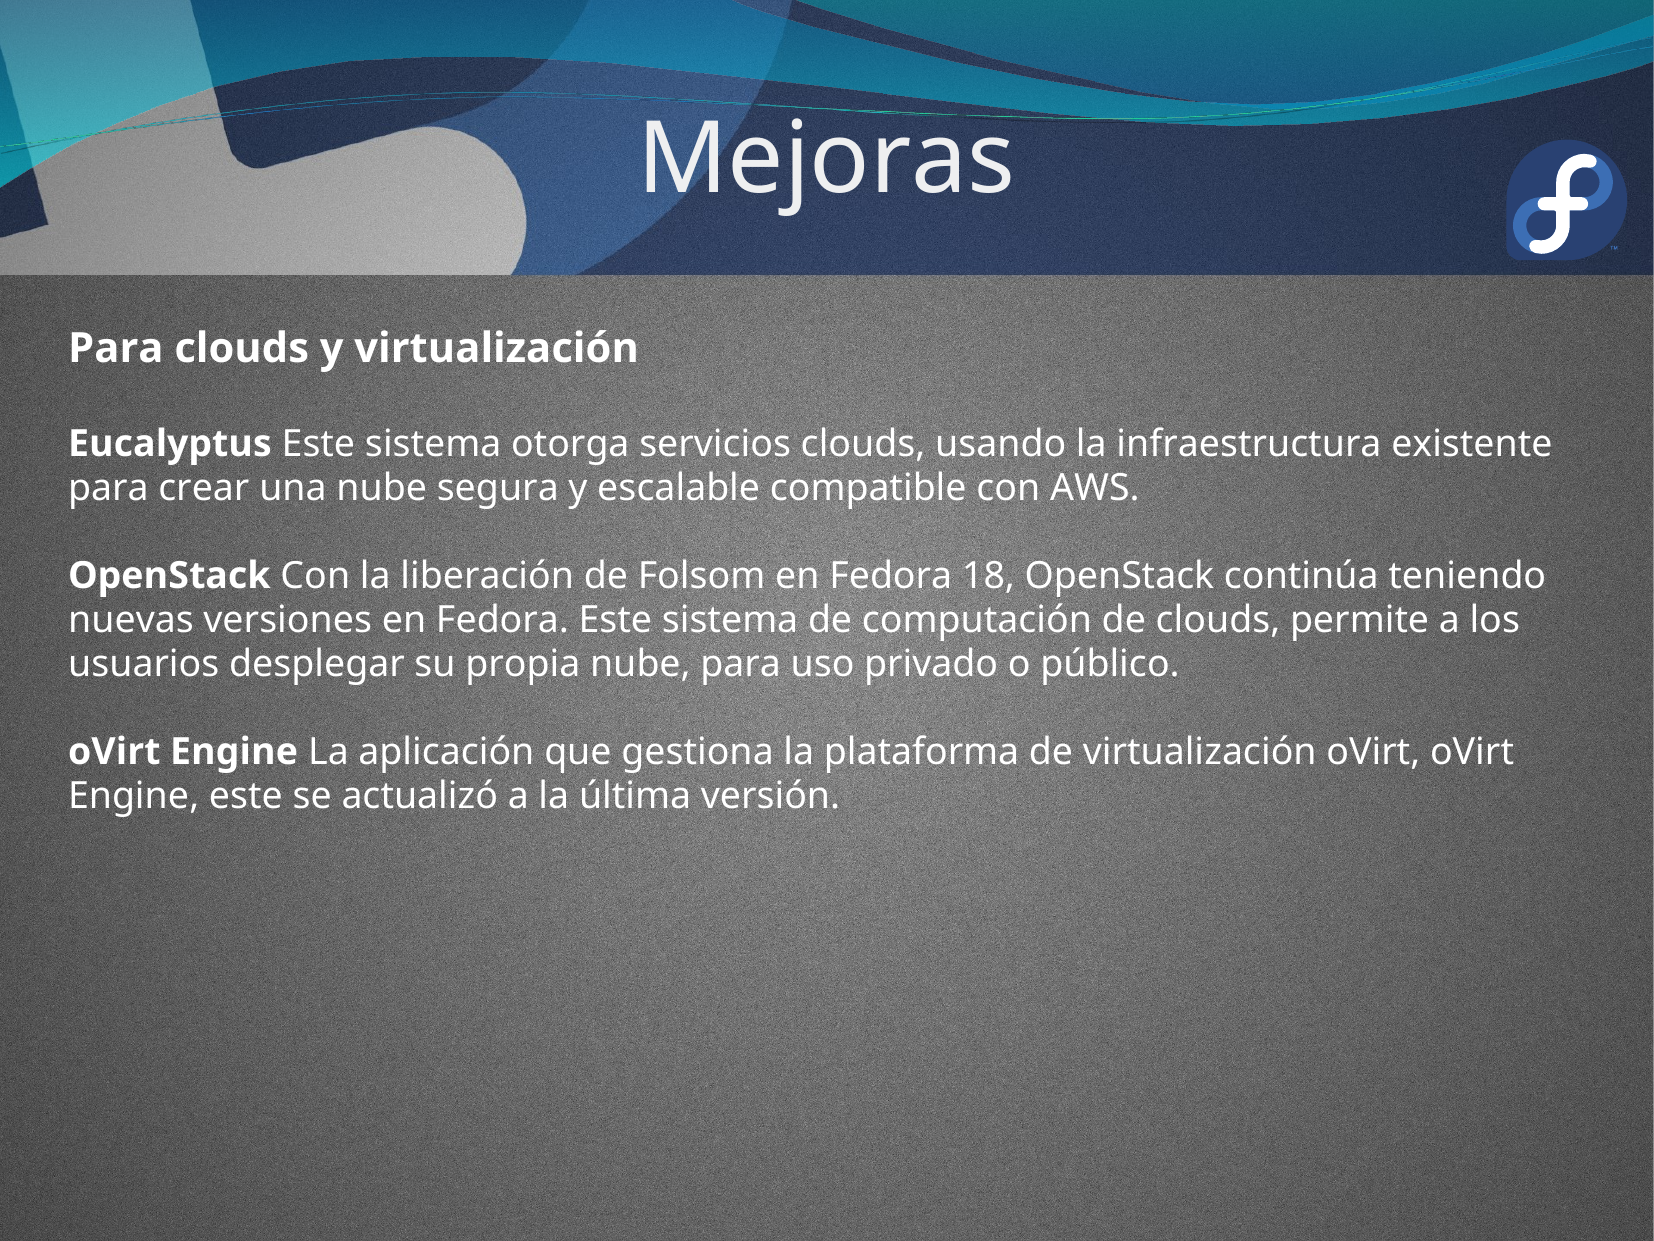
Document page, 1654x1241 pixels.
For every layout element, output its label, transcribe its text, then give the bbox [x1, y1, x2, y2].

picture [0, 0, 1654, 1241]
text_box Mejoras [88, 53, 1565, 260]
text_box Para clouds y virtualización Eucalyptus Este sistema otorga servicios clouds, usando la infraestructura existente para crear una nube segura y escalable compatible con AWS. OpenStack Con la liberación de Folsom en Fedora 18, OpenStack continúa teniendo nuevas versiones en Fedora. Este sistema de computación de clouds, permite a los usuarios desplegar su propia nube, para uso privado o público. oVirt Engine La aplicación que gestiona la plataforma de virtualización oVirt, oVirt Engine, este se actualizó a la última versión. [53, 315, 1589, 826]
